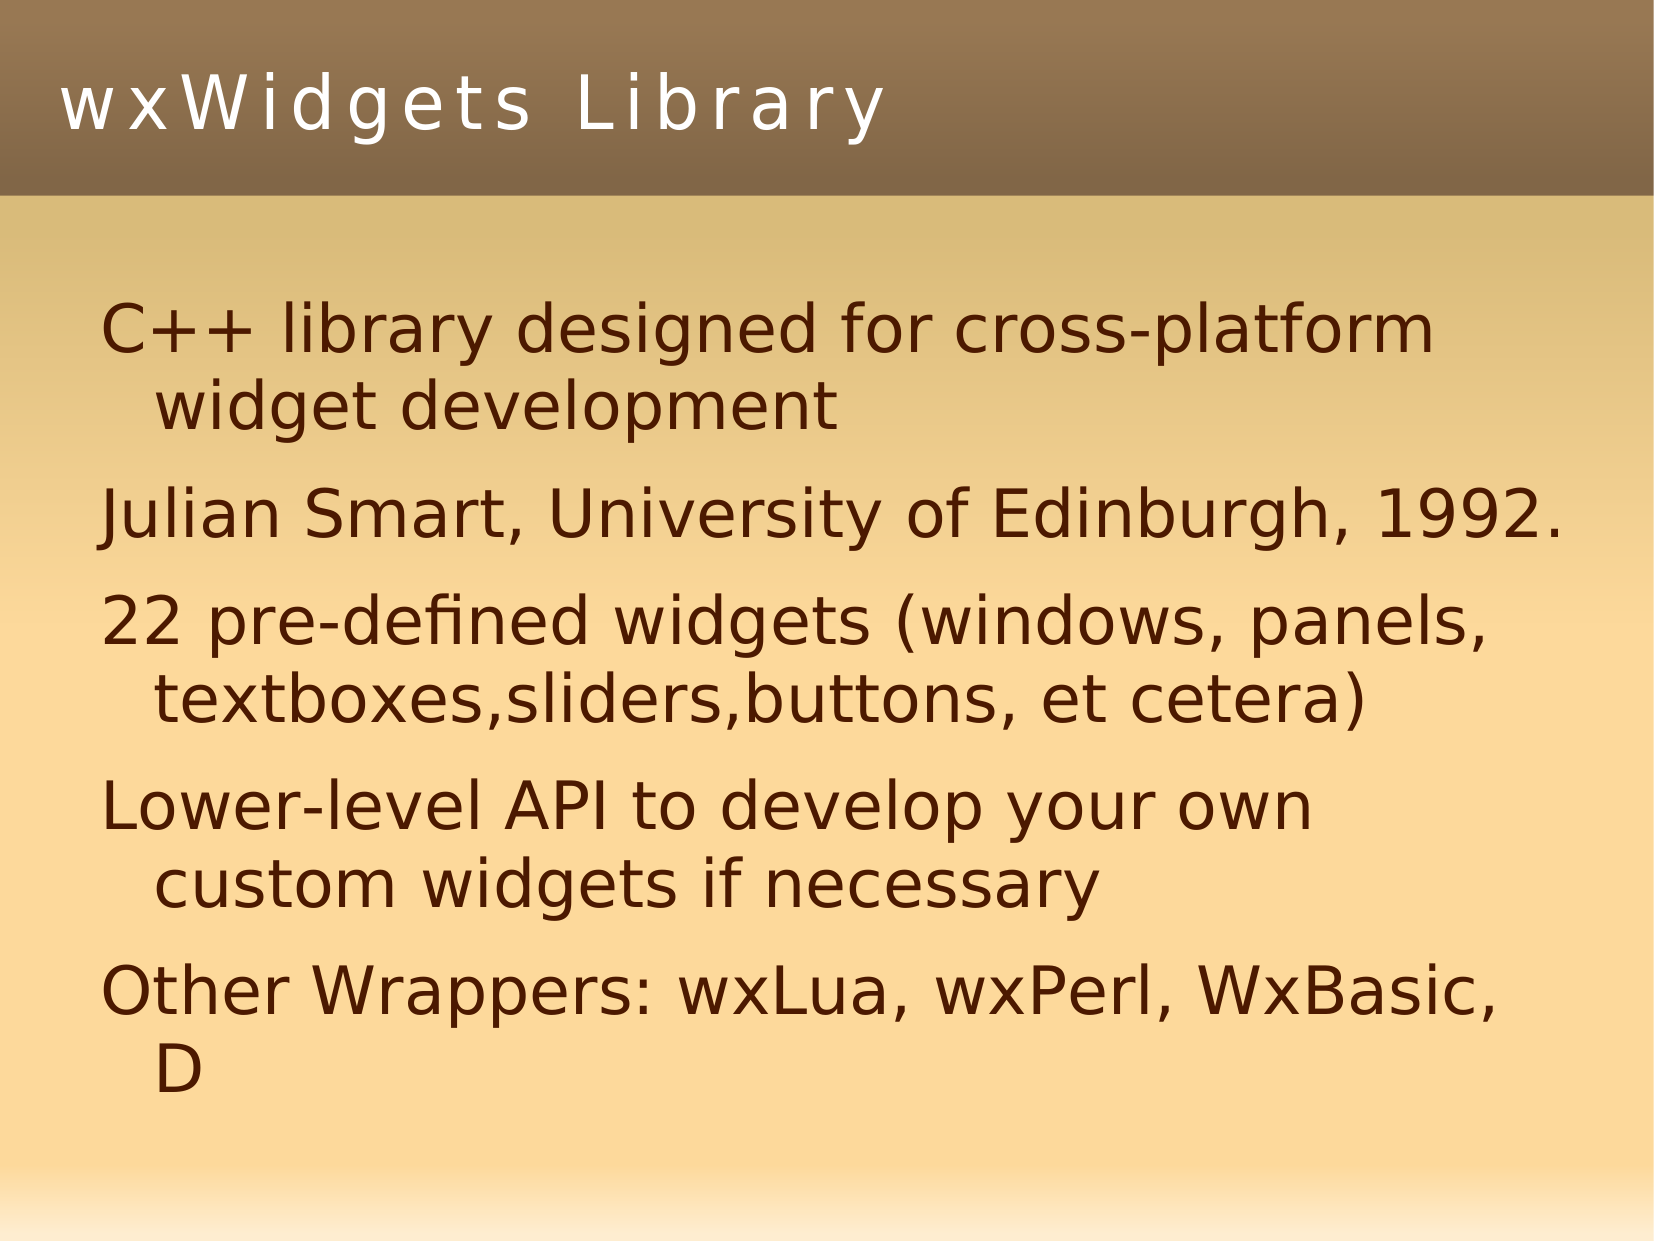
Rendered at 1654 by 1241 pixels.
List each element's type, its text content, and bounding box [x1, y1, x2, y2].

title wxWidgets Library [59, 29, 1595, 178]
picture [0, 0, 1654, 1241]
list C++ library designed for cross-platform widget development Julian Smart, University of Edinburgh, 1992. 22 pre-defined widgets (windows, panels, textboxes,sliders,buttons, et cetera) Lower-level API to develop your own custom widgets if necessary Other Wrappers: wxLua, wxPerl, WxBasic, D [82, 290, 1571, 1187]
